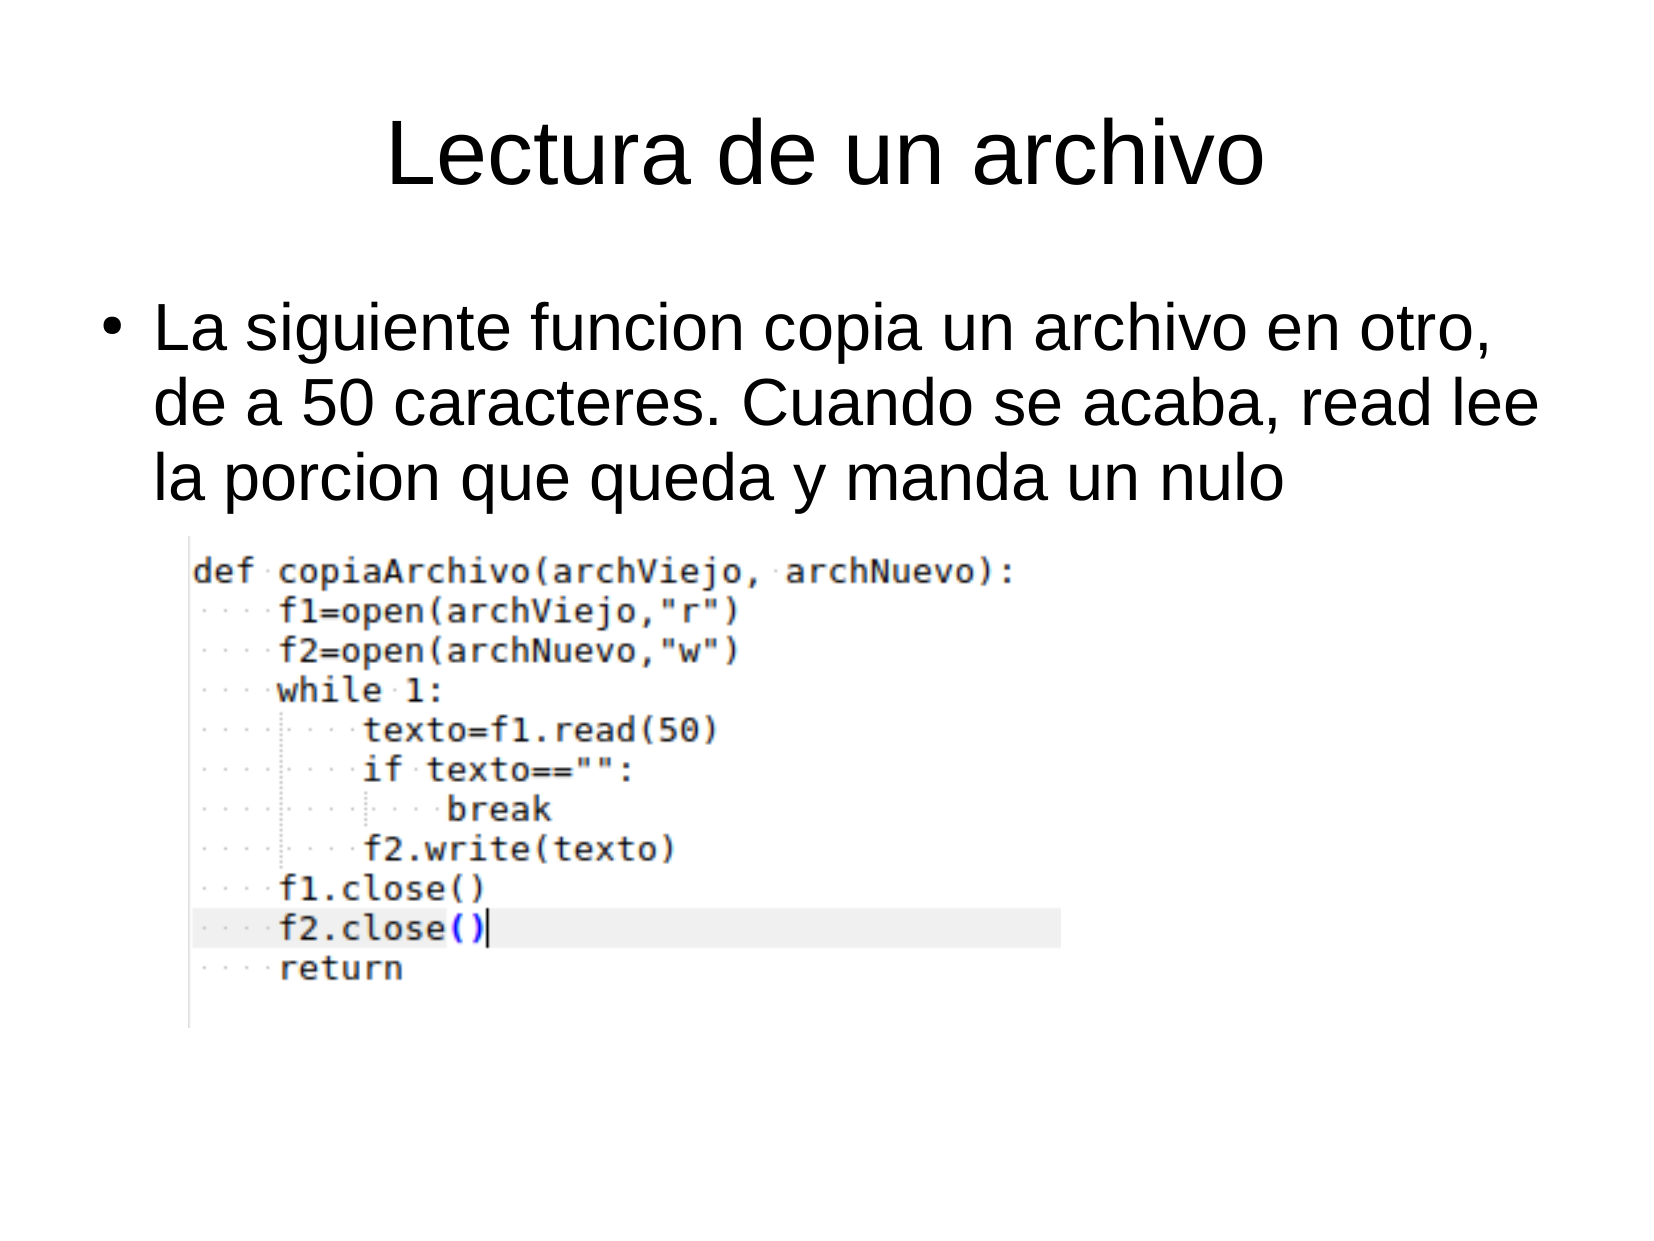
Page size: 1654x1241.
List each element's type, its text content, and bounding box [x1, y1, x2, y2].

picture [188, 536, 1061, 1028]
list La siguiente funcion copia un archivo en otro, de a 50 caracteres. Cuando se acaba, read lee la porcion que queda y manda un nulo [82, 290, 1571, 532]
title Lectura de un archivo [82, 49, 1571, 257]
